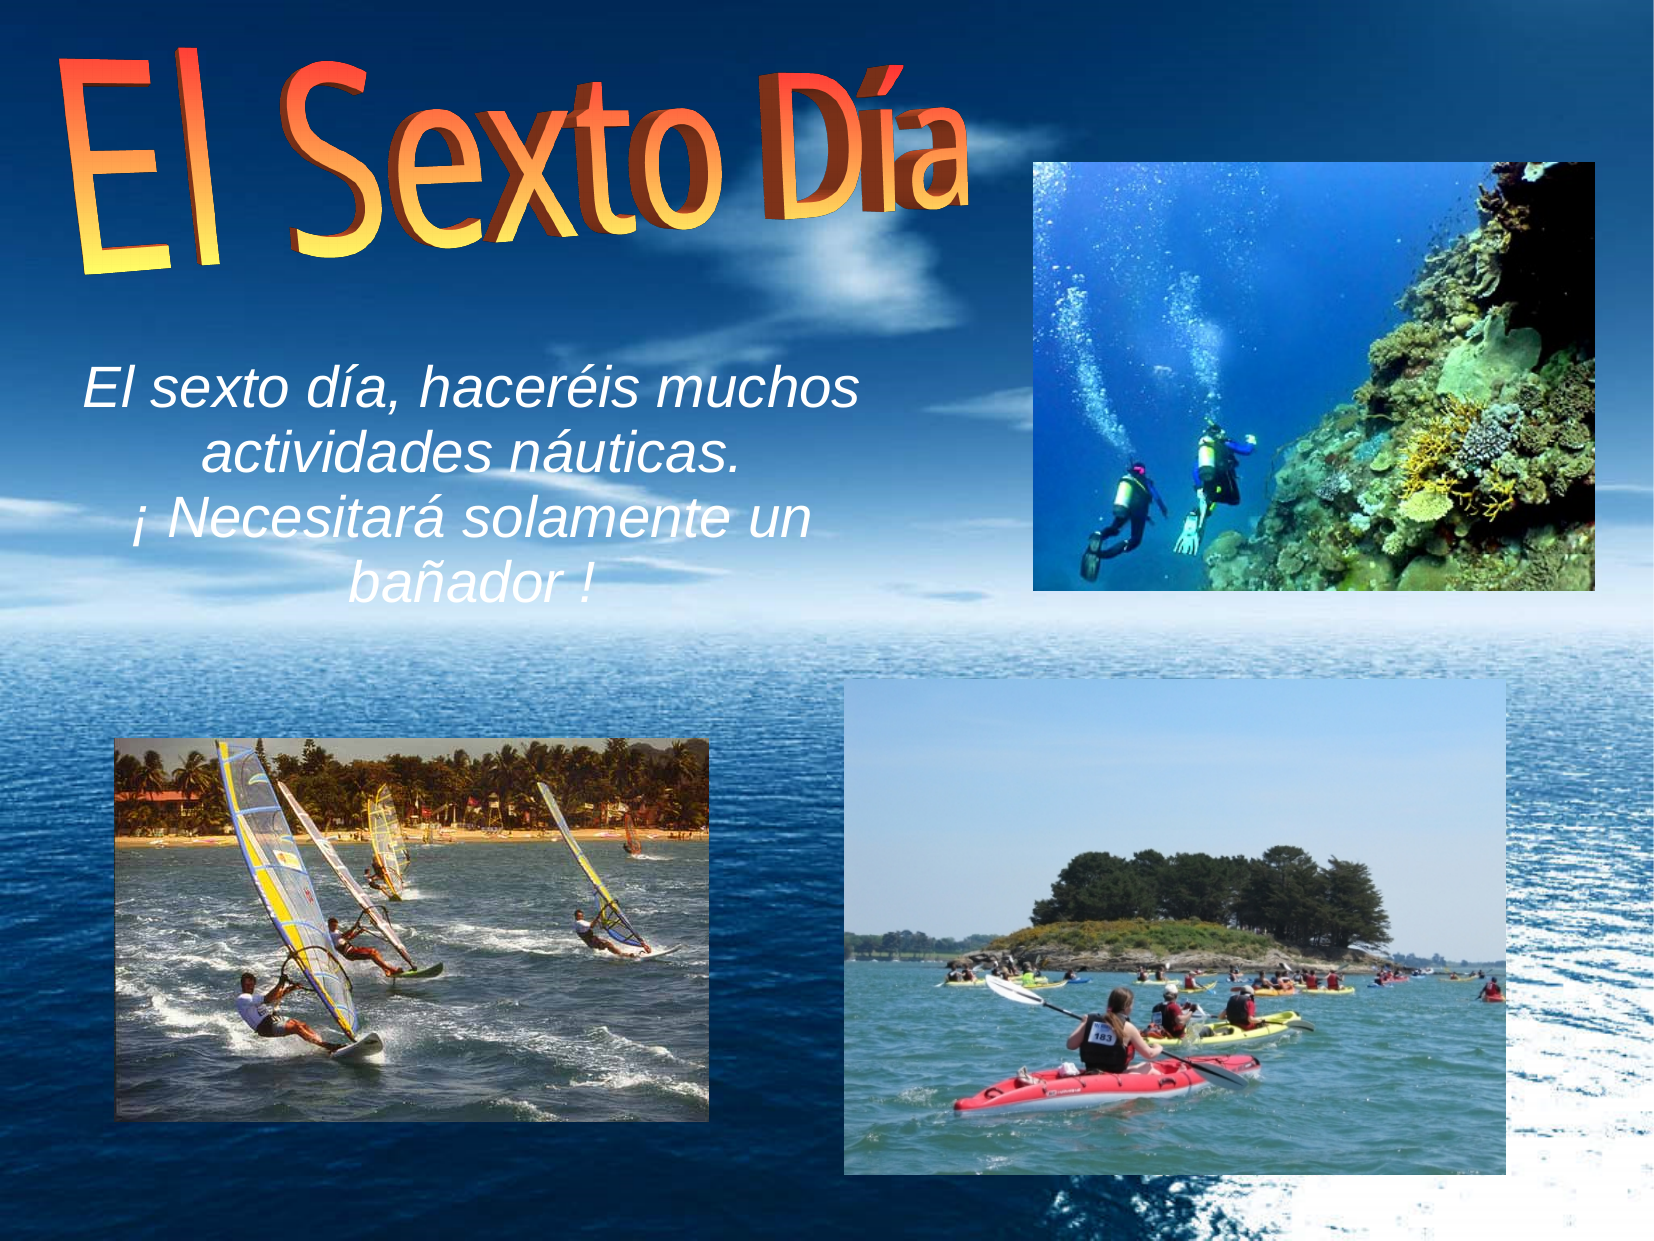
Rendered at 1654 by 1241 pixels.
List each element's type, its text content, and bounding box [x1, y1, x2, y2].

text_box El sexto día, haceréis muchos actividades náuticas. ¡ Necesitará solamente un bañador ! [59, 347, 886, 621]
picture [0, 0, 1654, 1241]
